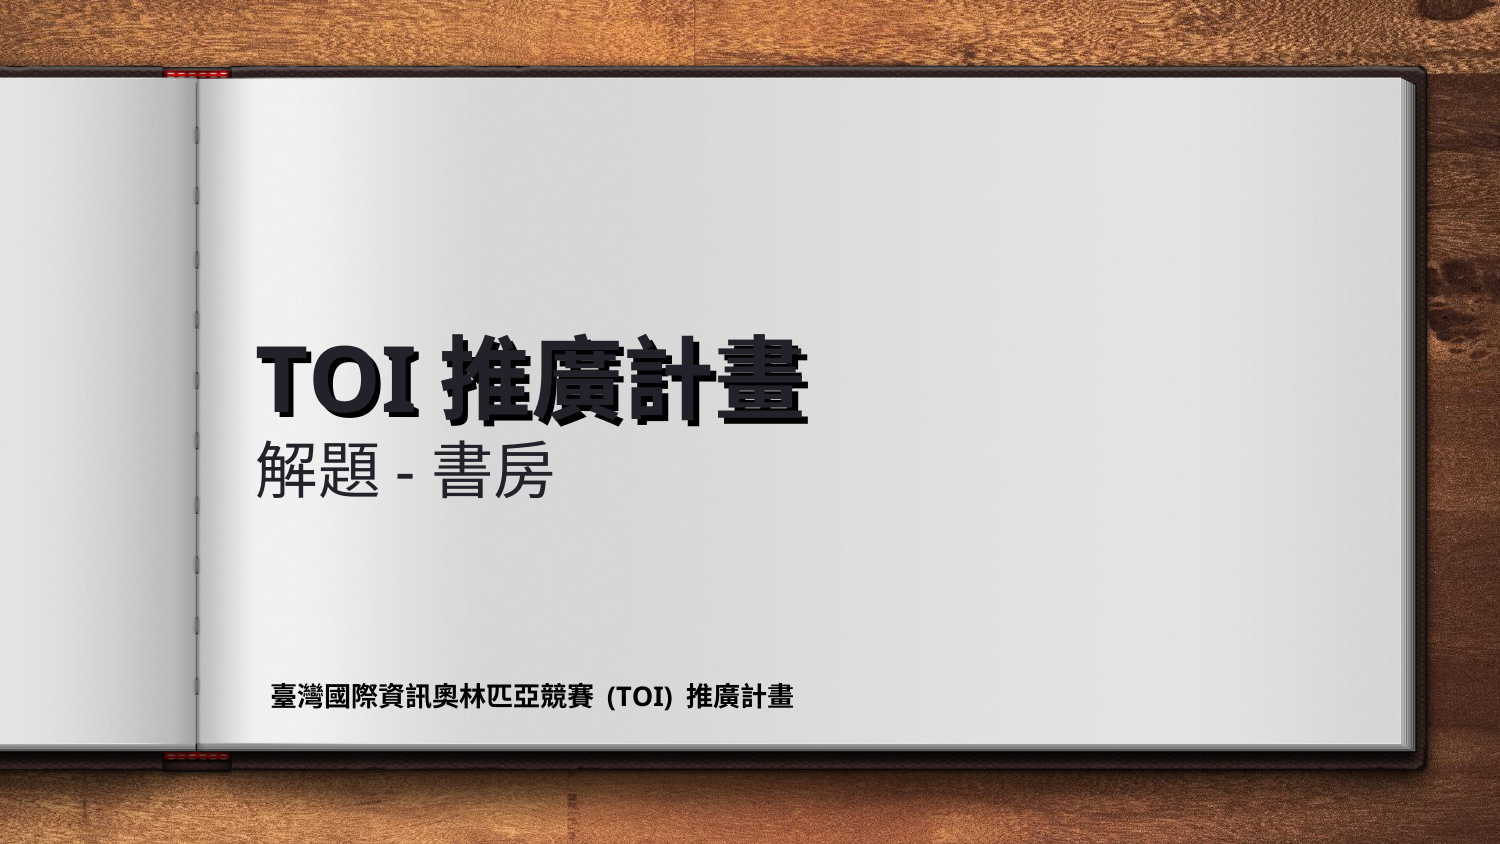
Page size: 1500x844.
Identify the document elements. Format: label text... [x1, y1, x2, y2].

title TOI推廣計畫 解題-書房 [240, 262, 894, 565]
